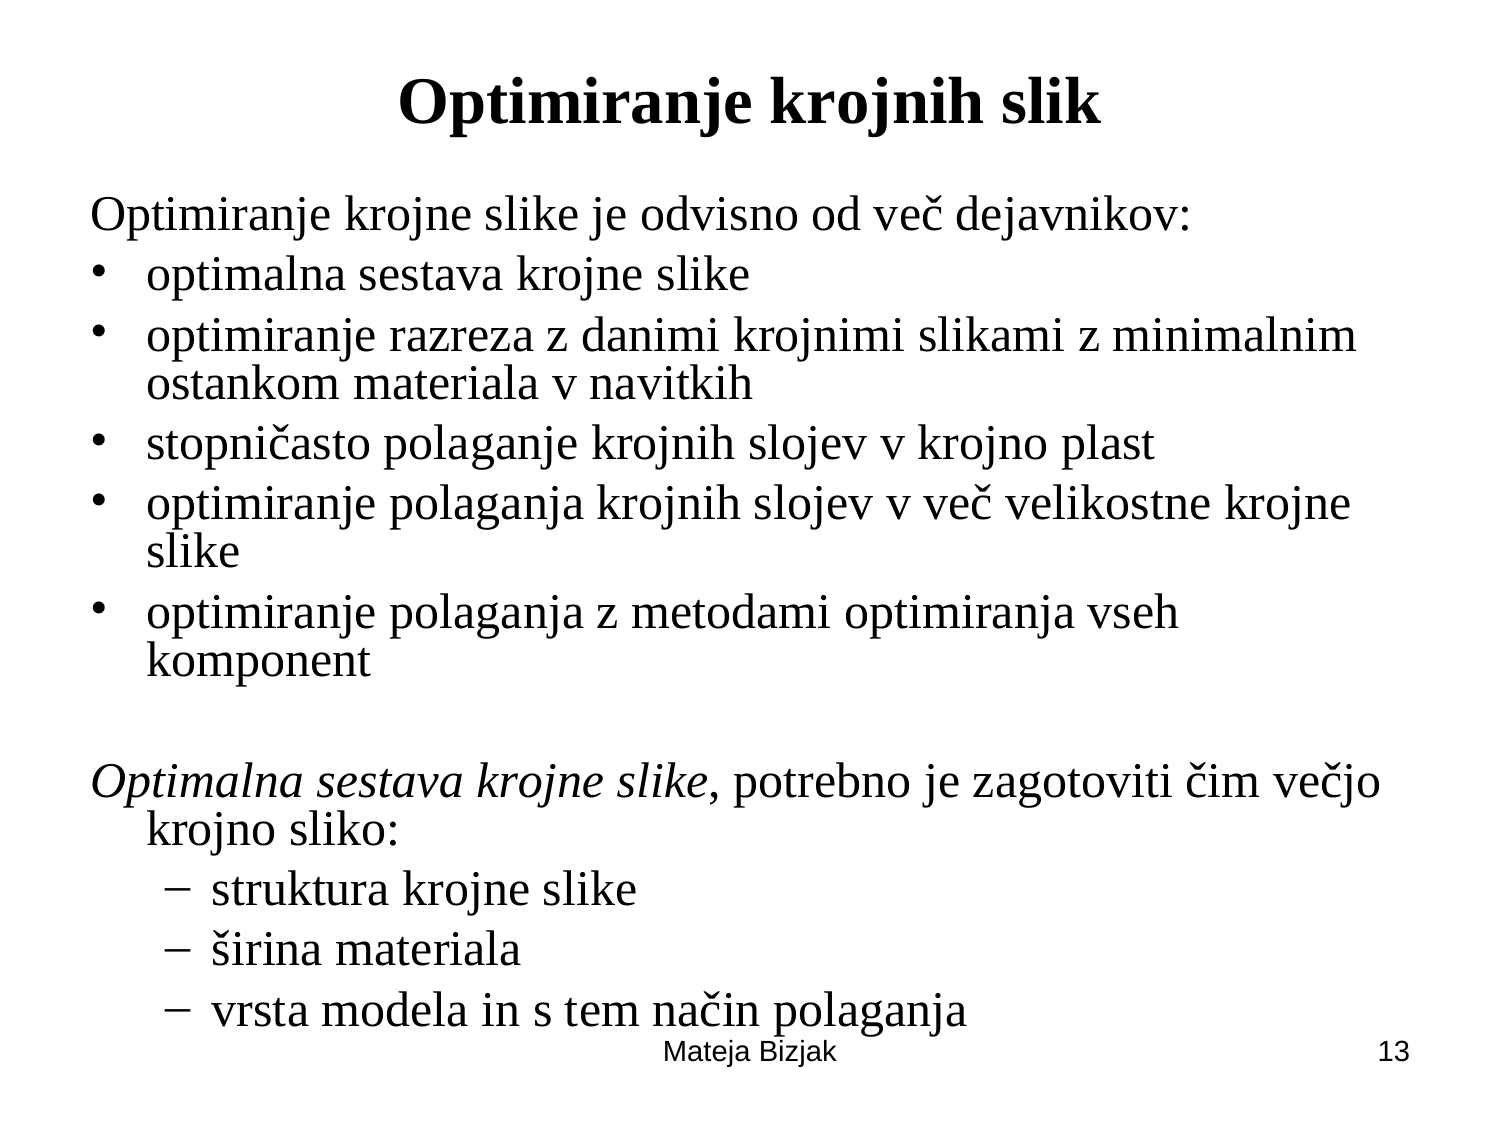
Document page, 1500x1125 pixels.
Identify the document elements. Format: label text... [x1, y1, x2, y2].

title Optimiranje krojnih slik [75, 45, 1426, 149]
list Optimiranje krojne slike je odvisno od več dejavnikov: optimalna sestava krojne slike optimiranje razreza z danimi krojnimi slikami z minimalnim ostankom materiala v navitkih stopničasto polaganje krojnih slojev v krojno plast optimiranje polaganja krojnih slojev v več velikostne krojne slike optimiranje polaganja z metodami optimiranja vseh komponent Optimalna sestava krojne slike, potrebno je zagotoviti čim večjo krojno sliko: struktura krojne slike širina materiala vrsta modela in s tem način polaganja [75, 184, 1426, 1047]
text_box <number> [1074, 1047, 1426, 1103]
text_box Mateja Bizjak [512, 1047, 988, 1103]
